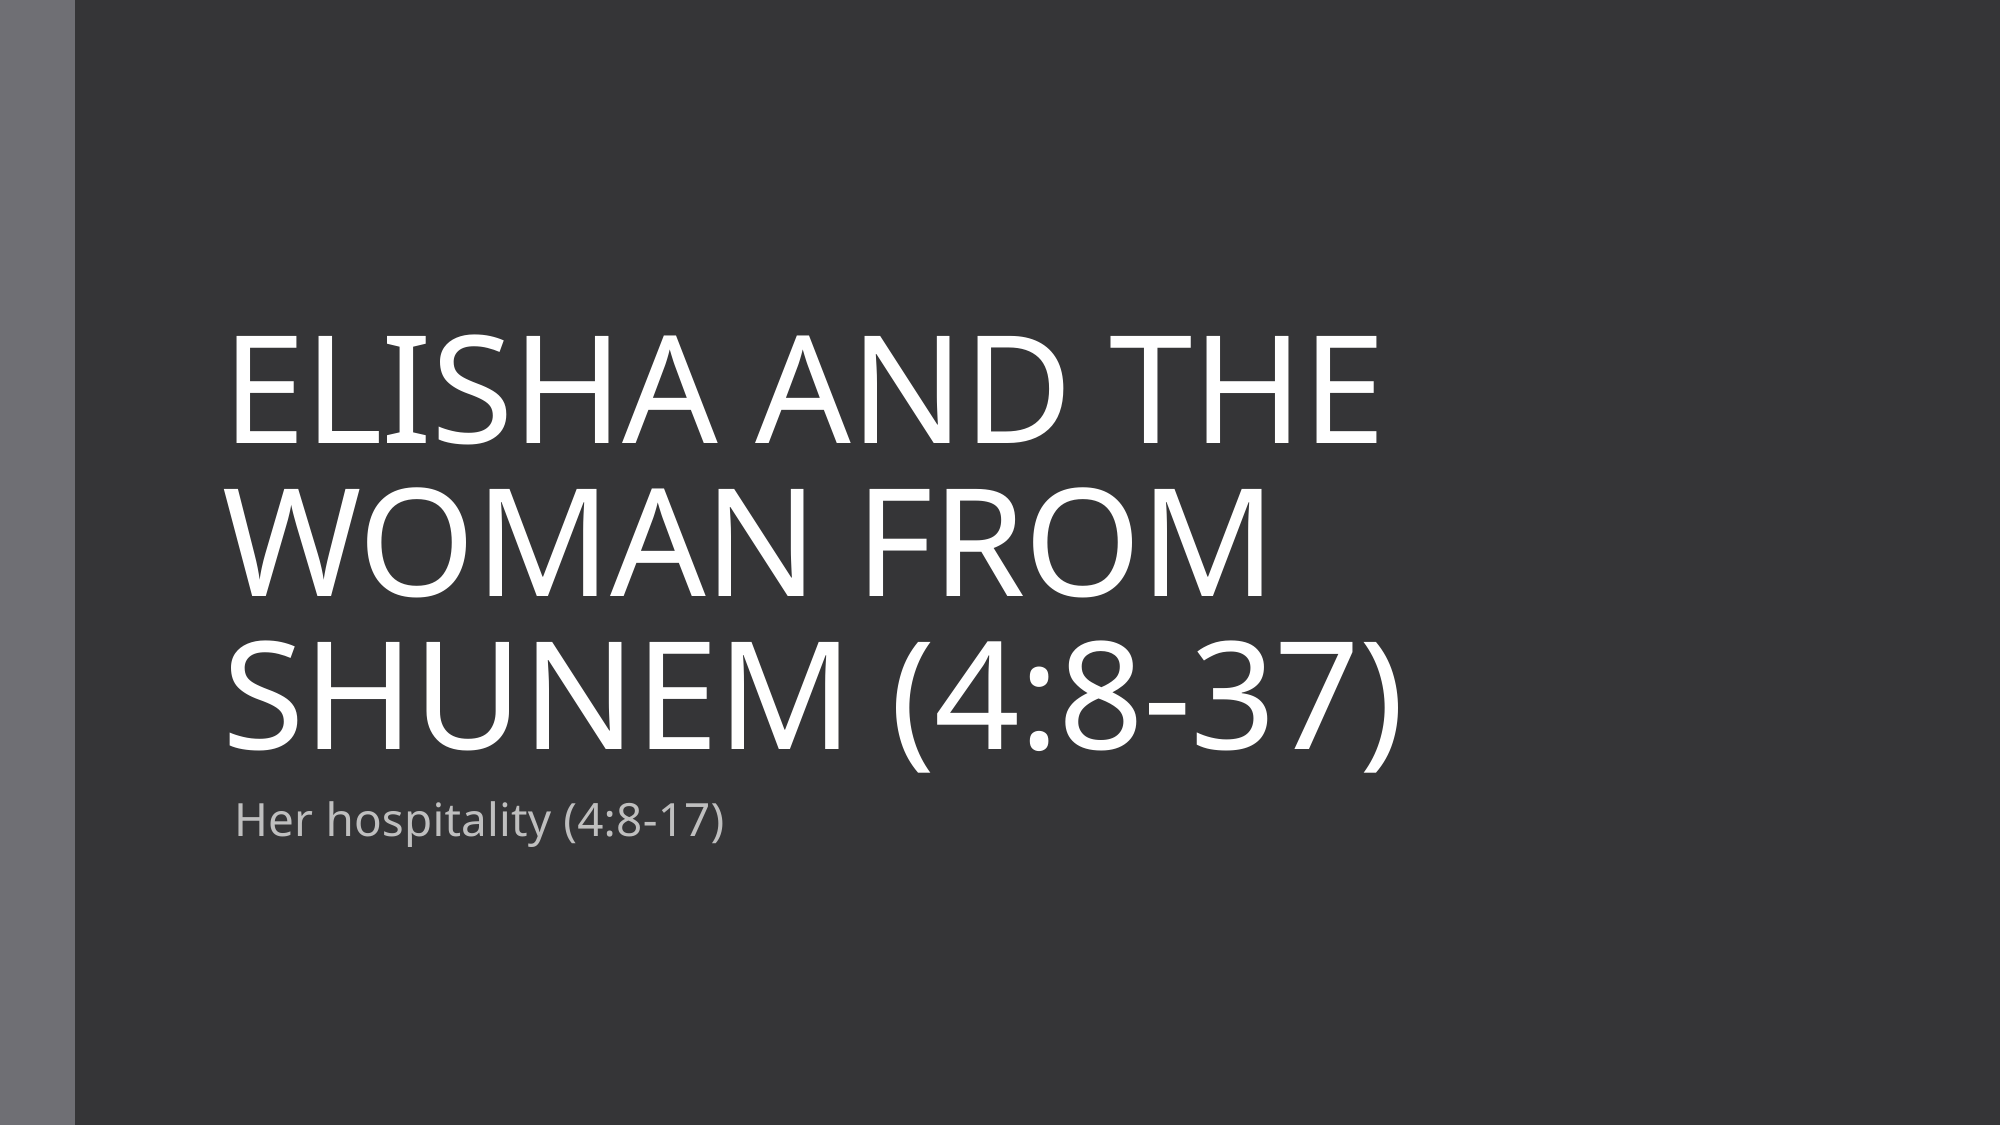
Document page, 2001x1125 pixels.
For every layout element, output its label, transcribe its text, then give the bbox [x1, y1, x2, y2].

subtitle Her hospitality (4:8-17) [206, 787, 1752, 1066]
title ELISHA AND THE WOMAN FROM SHUNEM (4:8-37) [206, 124, 1752, 787]
